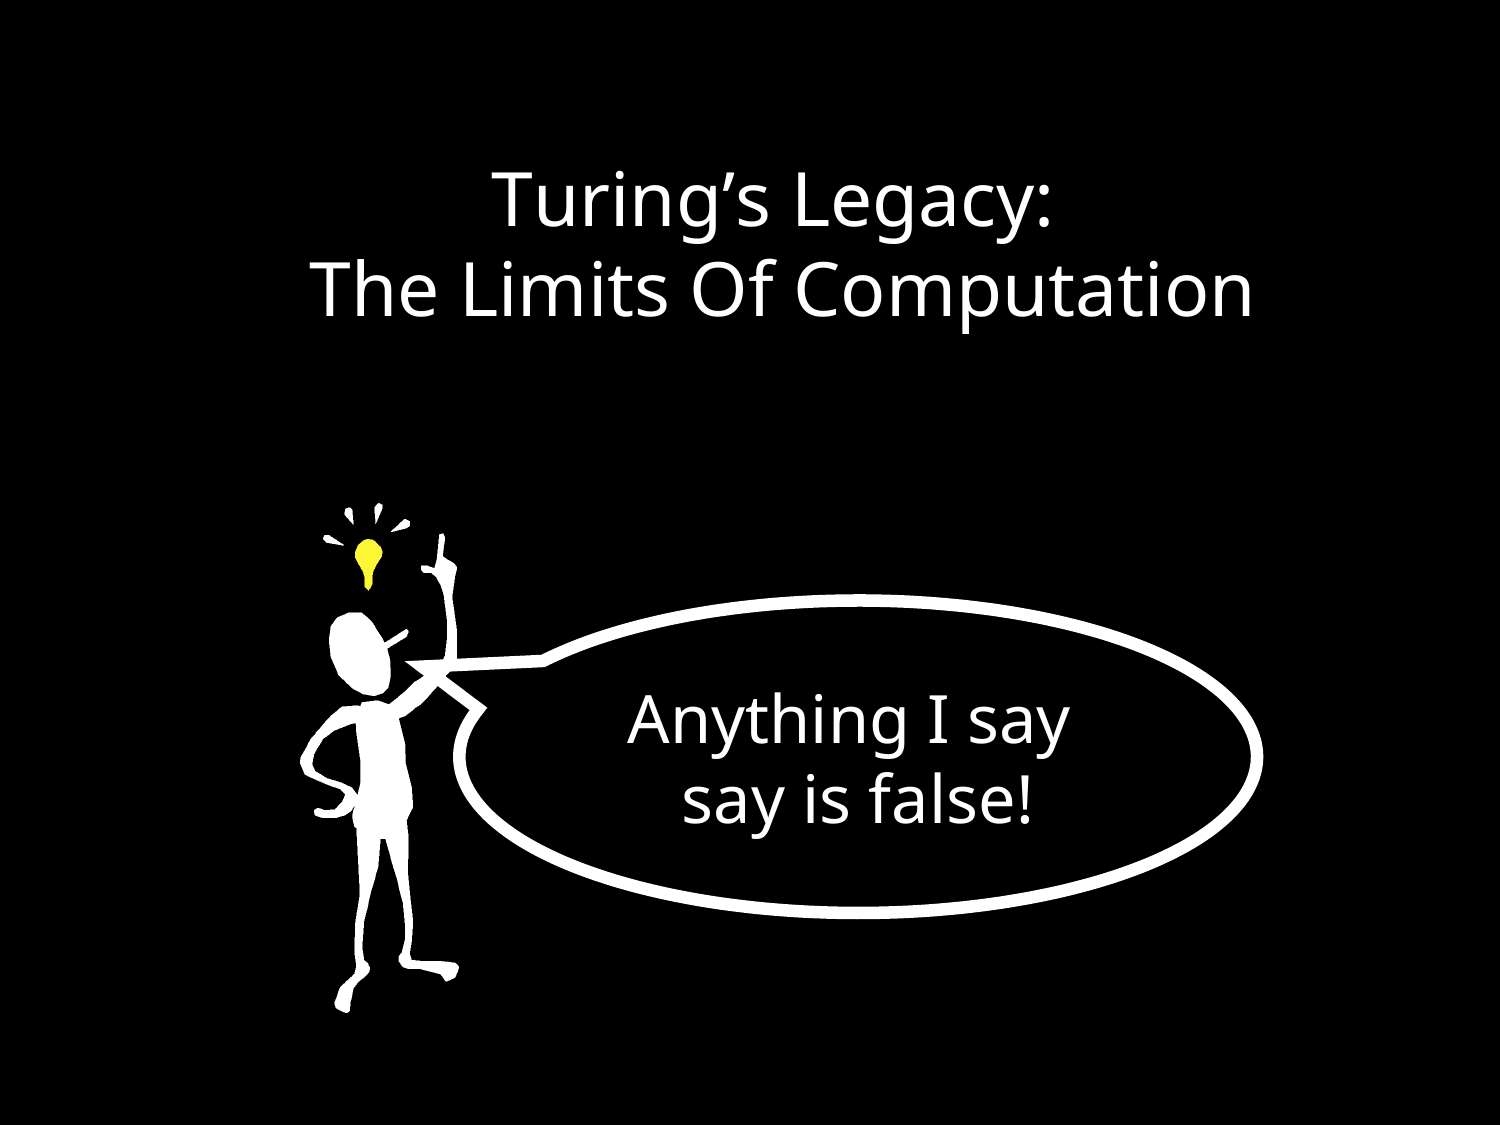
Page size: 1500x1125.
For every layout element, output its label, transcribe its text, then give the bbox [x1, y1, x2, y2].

text_box Turing’s Legacy: The Limits Of Computation [187, 74, 1379, 409]
picture [300, 503, 459, 1013]
text_box Anything I say say is false! [422, 600, 1258, 913]
